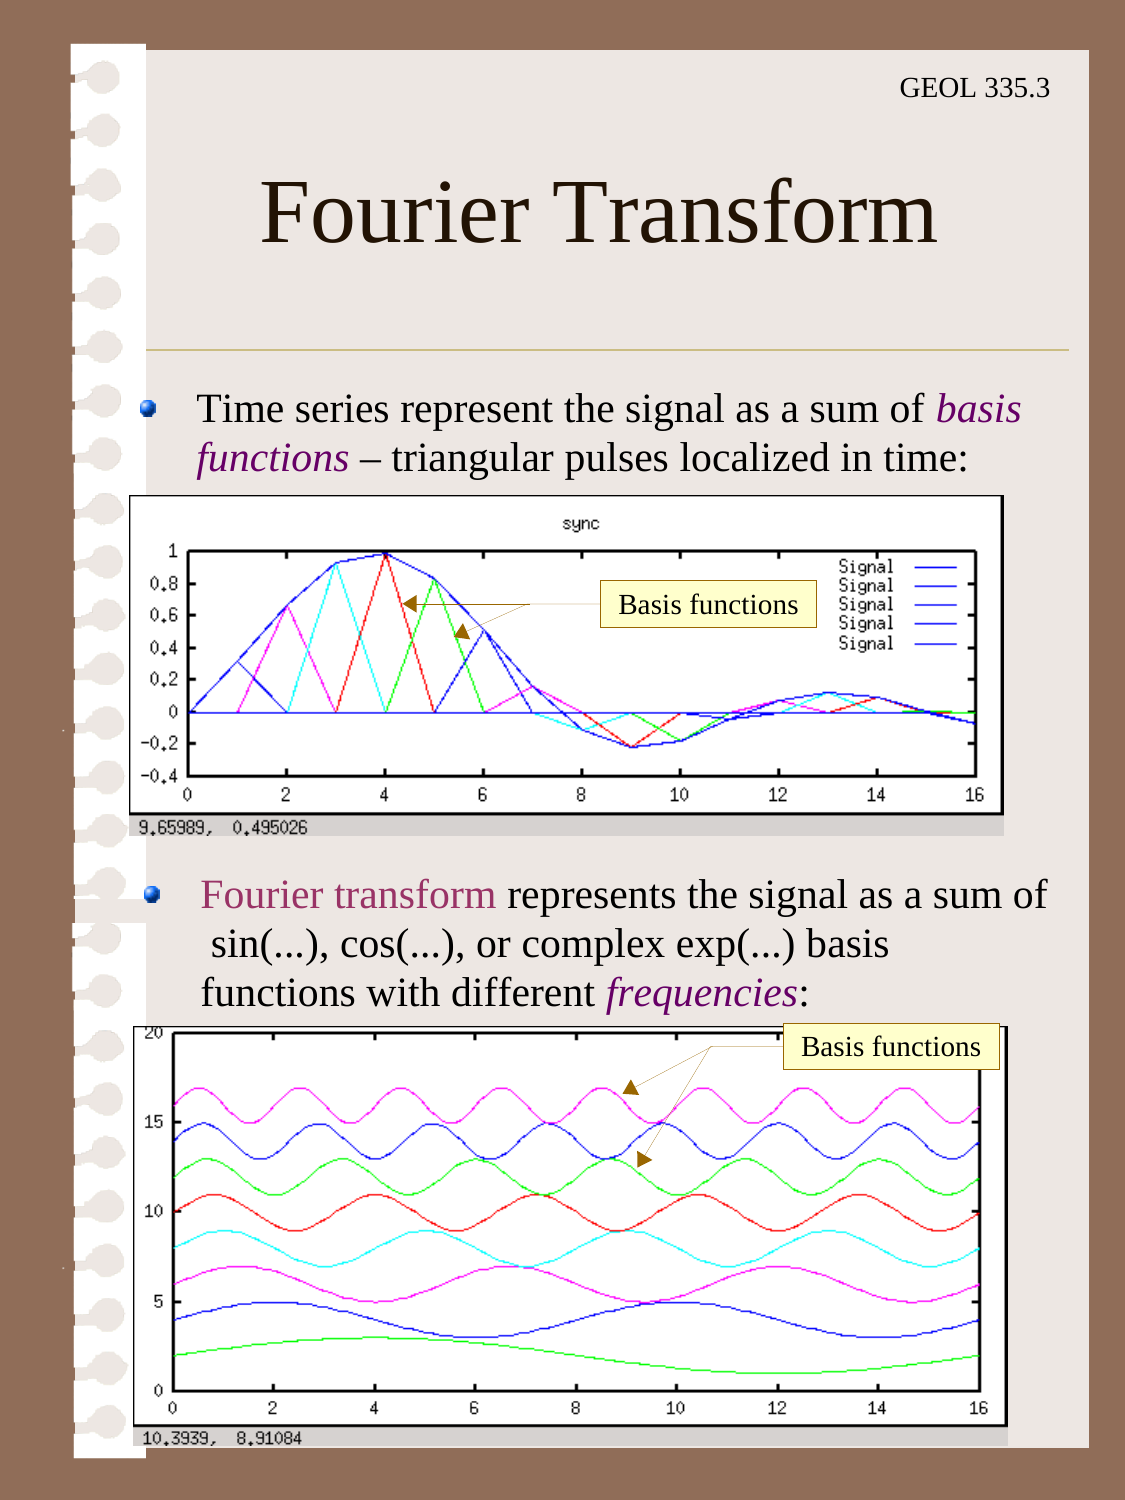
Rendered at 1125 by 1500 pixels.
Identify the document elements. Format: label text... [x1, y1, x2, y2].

picture [129, 495, 1004, 836]
title Fourier Transform [131, 83, 1069, 334]
picture [133, 1026, 1008, 1446]
text_box Basis functions [600, 580, 817, 628]
text_box Basis functions [783, 1023, 1000, 1070]
list Time series represent the signal as a sum of basis functions – triangular pulses localized in time: [125, 375, 1063, 525]
list Fourier transform represents the signal as a sum of sin(...), cos(...), or complex exp(...) basis functions with different frequencies: [129, 860, 1067, 1023]
